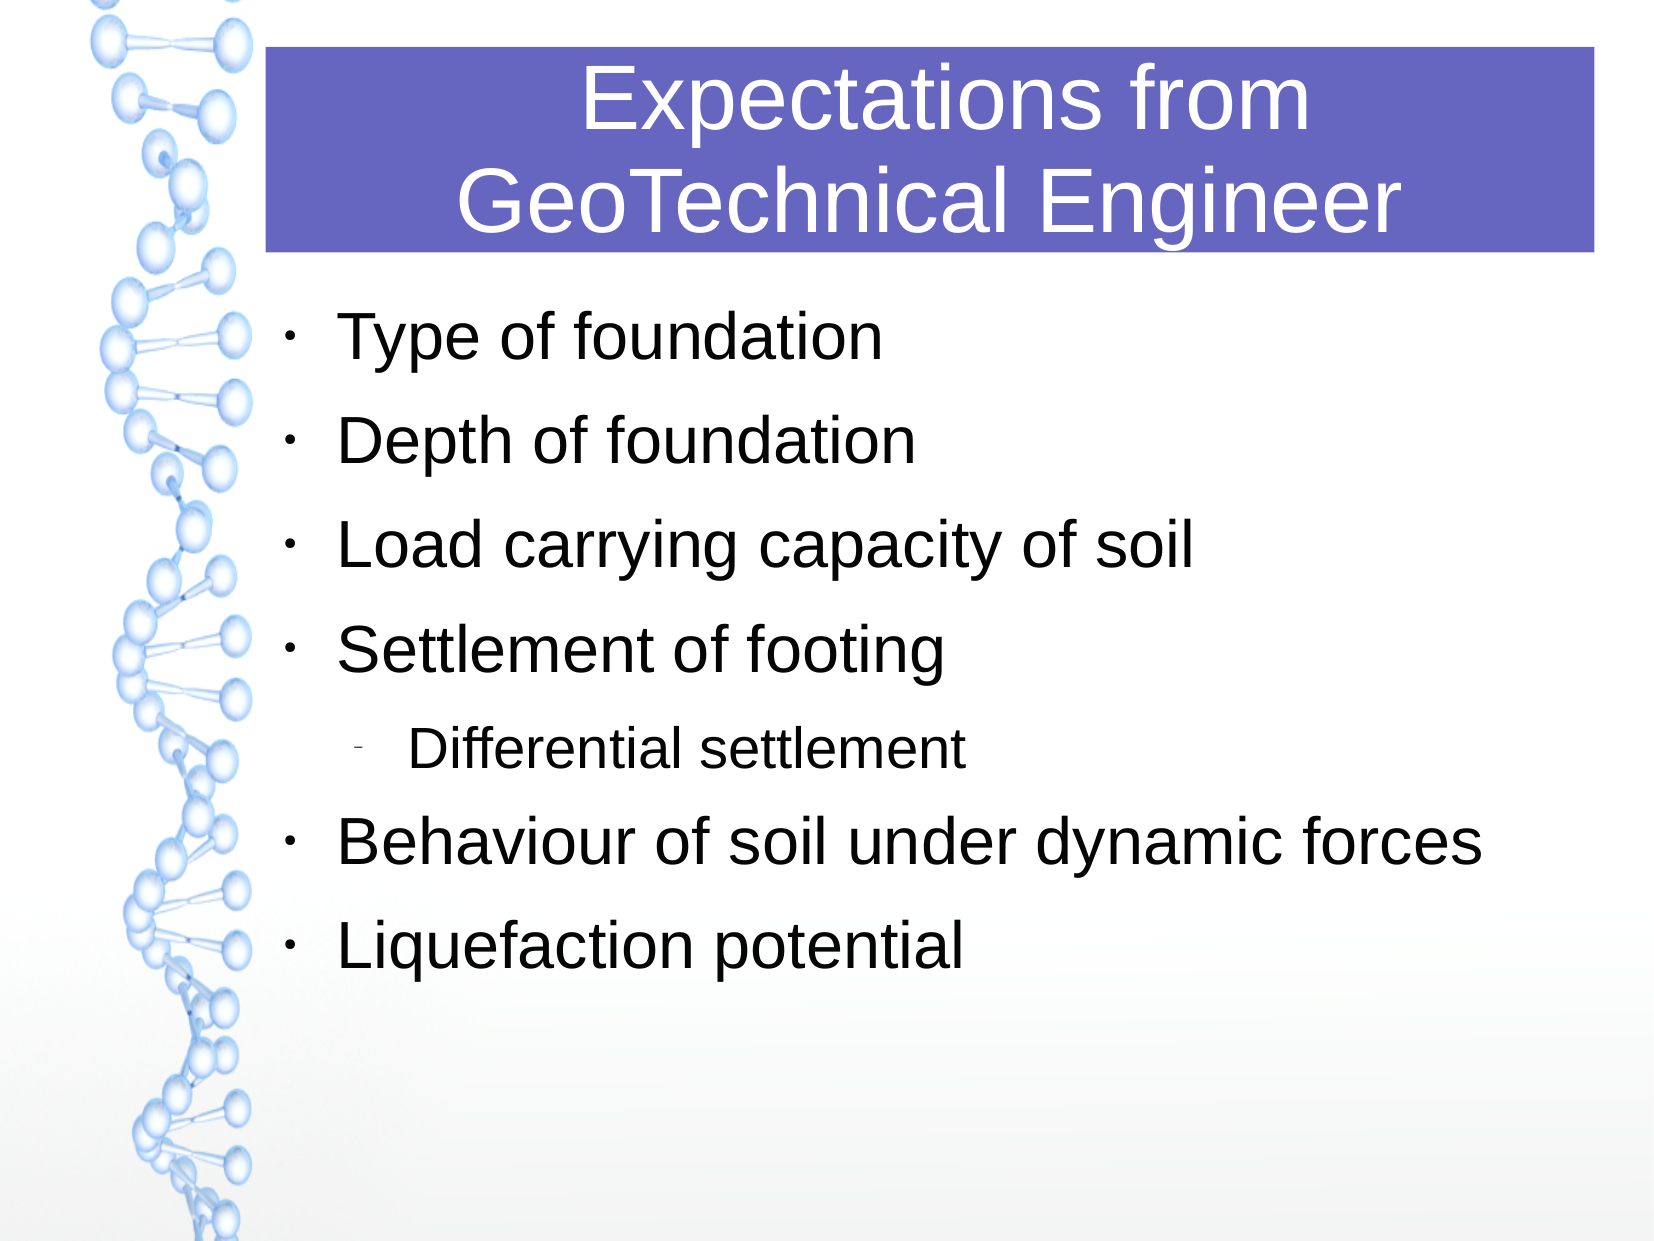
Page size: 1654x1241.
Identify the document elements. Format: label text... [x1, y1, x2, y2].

title Expectations from GeoTechnical Engineer [265, 46, 1595, 253]
list Type of foundation Depth of foundation Load carrying capacity of soil Settlement of footing Differential settlement Behaviour of soil under dynamic forces Liquefaction potential [265, 299, 1595, 1019]
picture [0, 0, 1654, 1241]
